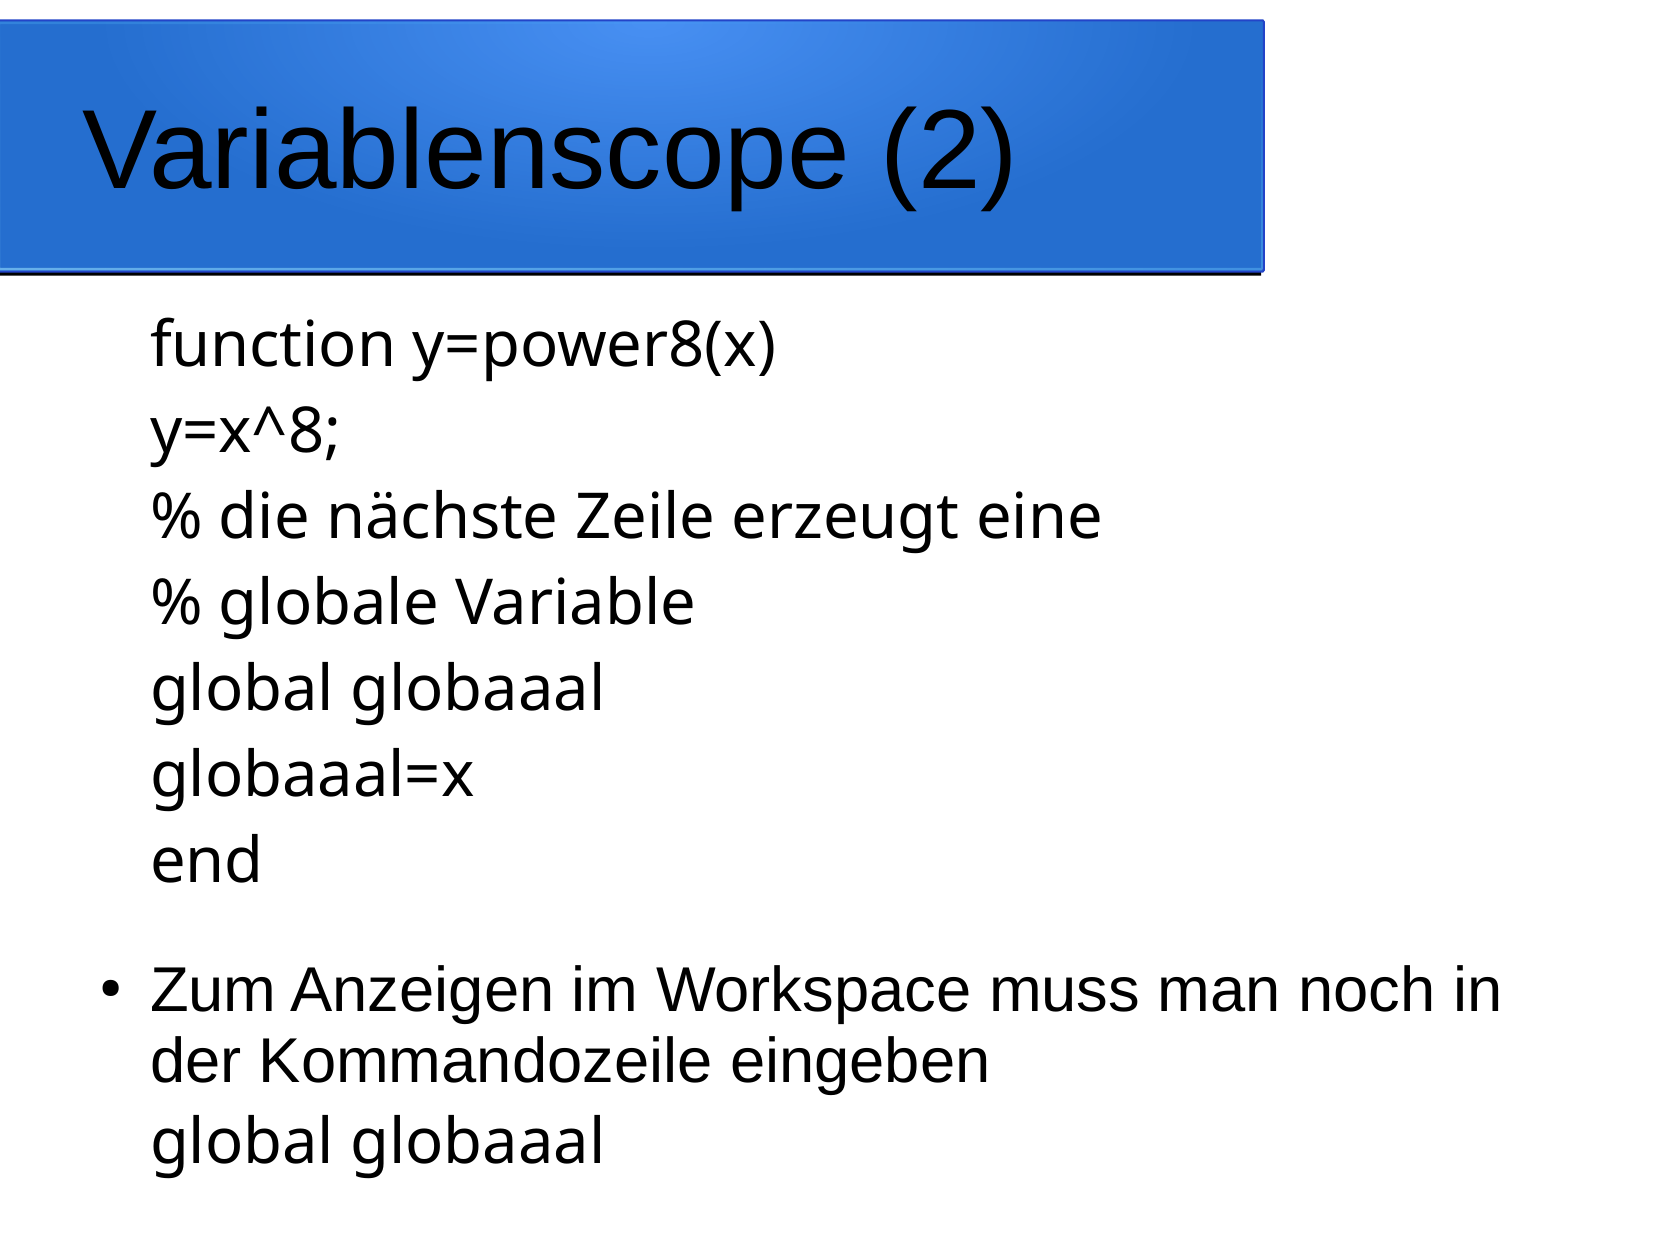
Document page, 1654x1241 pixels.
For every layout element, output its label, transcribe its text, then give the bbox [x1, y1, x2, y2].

title Variablenscope (2) [82, 47, 1235, 252]
list function y=power8(x) y=x^8; % die nächste Zeile erzeugt eine % globale Variable global globaaal globaaal=x end Zum Anzeigen im Workspace muss man noch in der Kommandozeile eingeben global globaaal [82, 299, 1571, 1186]
